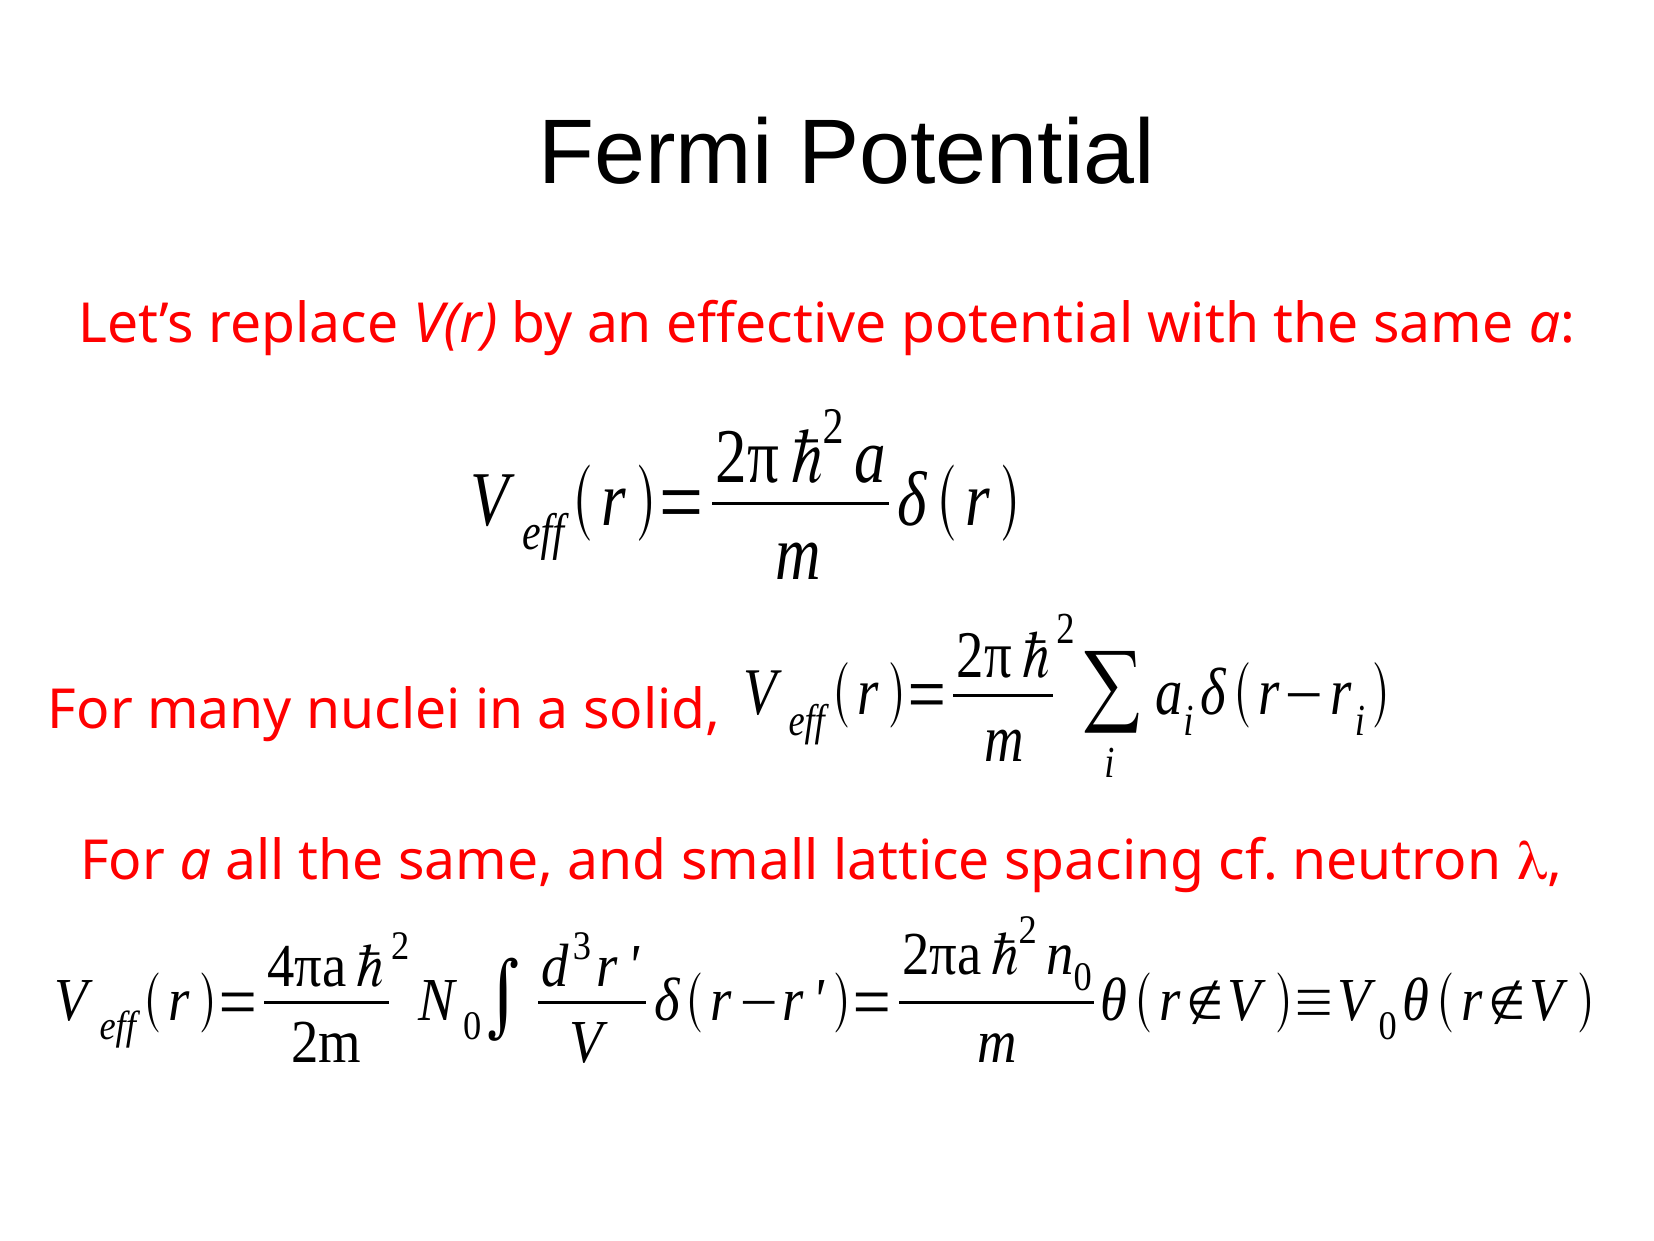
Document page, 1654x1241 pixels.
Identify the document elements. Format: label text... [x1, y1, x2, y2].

title Fermi Potential [289, 82, 1406, 221]
chart [730, 606, 1406, 787]
chart [454, 399, 1040, 596]
text_box Let’s replace V(r) by an effective potential with the same a: [64, 275, 1590, 367]
text_box For many nuclei in a solid, [33, 661, 736, 753]
text_box For a all the same, and small lattice spacing cf. neutron , [65, 812, 1577, 904]
chart [41, 909, 1612, 1077]
